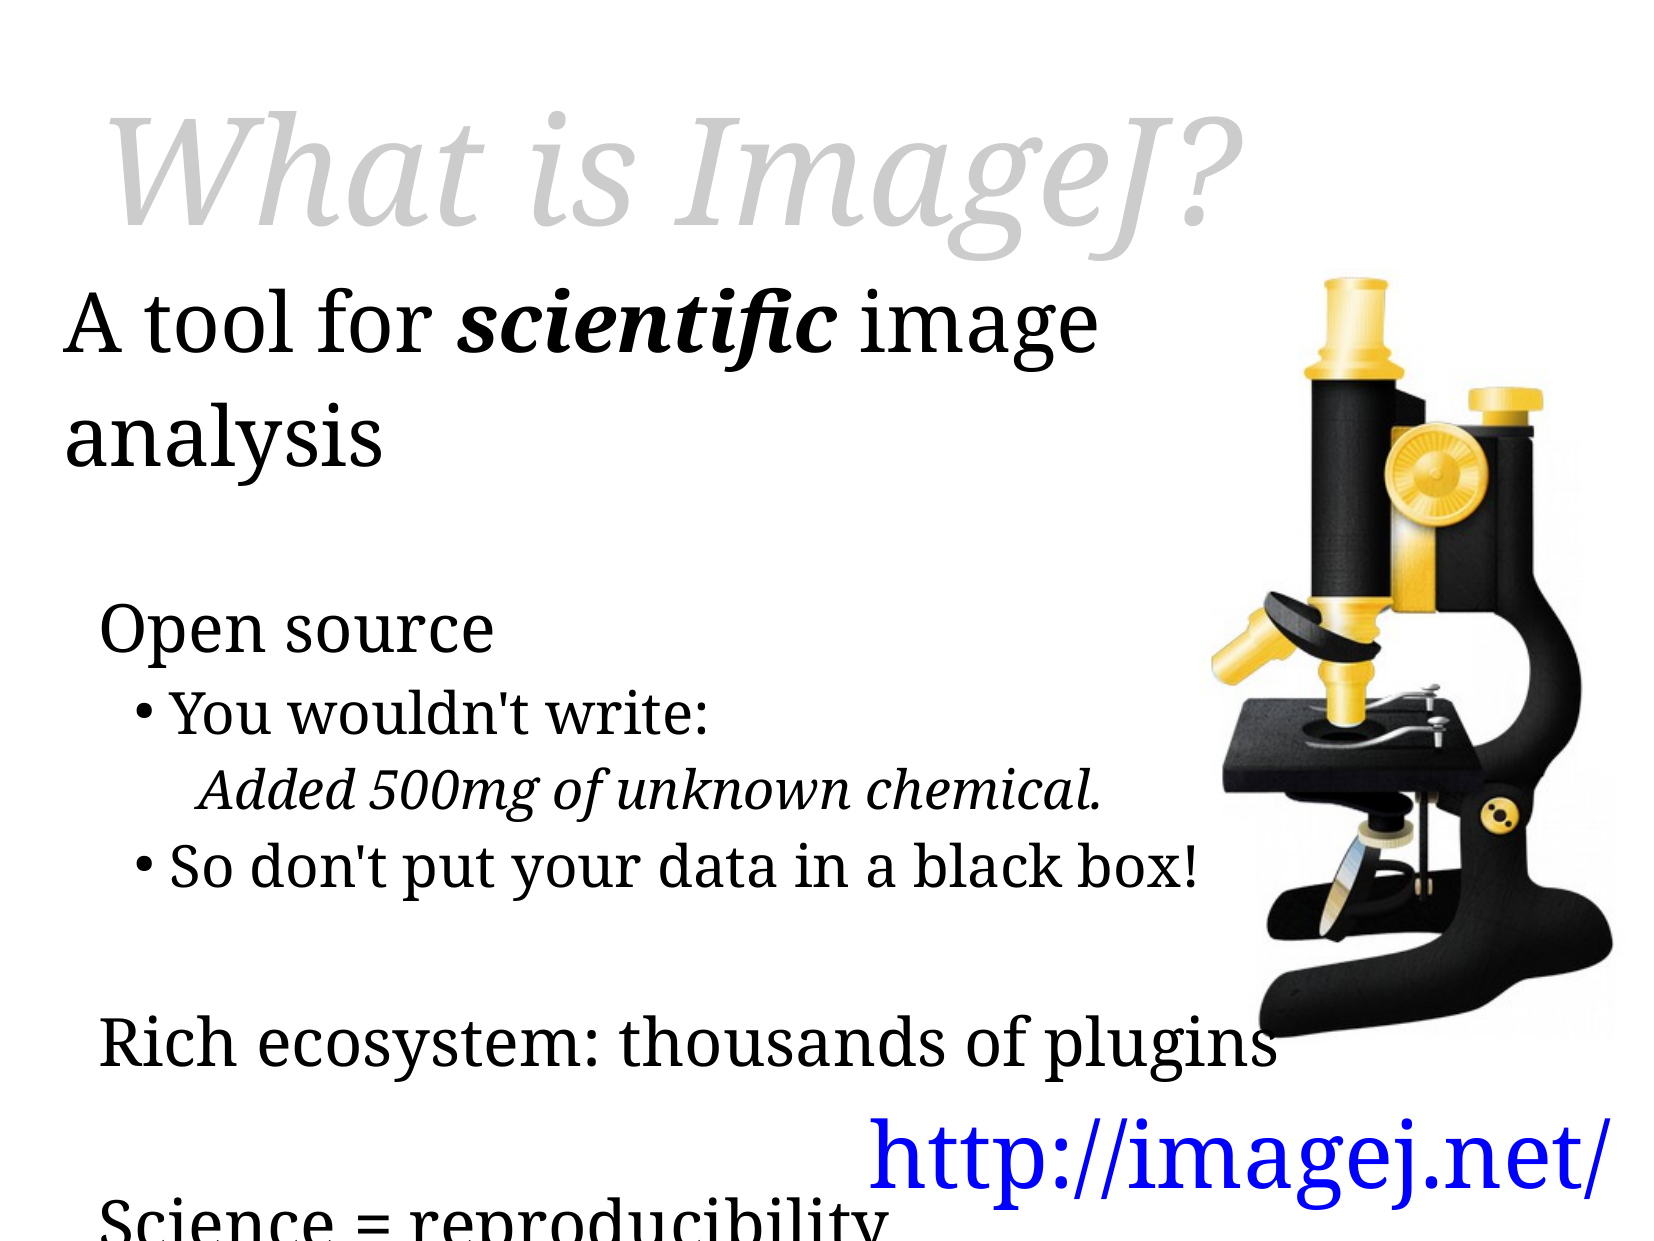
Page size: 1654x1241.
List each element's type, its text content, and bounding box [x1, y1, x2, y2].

text_box What is ImageJ? [81, 57, 1654, 239]
text_box A tool for scientific image analysis Open source You wouldn't write: Added 500mg of unknown chemical. So don't put your data in a black box! Rich ecosystem: thousands of plugins Science = reproducibility Plugins>Utilities>Make Fiji Package [48, 256, 1459, 1187]
picture [1459, 268, 1654, 1049]
text_box http://imagej.net/ [51, 1083, 1627, 1200]
